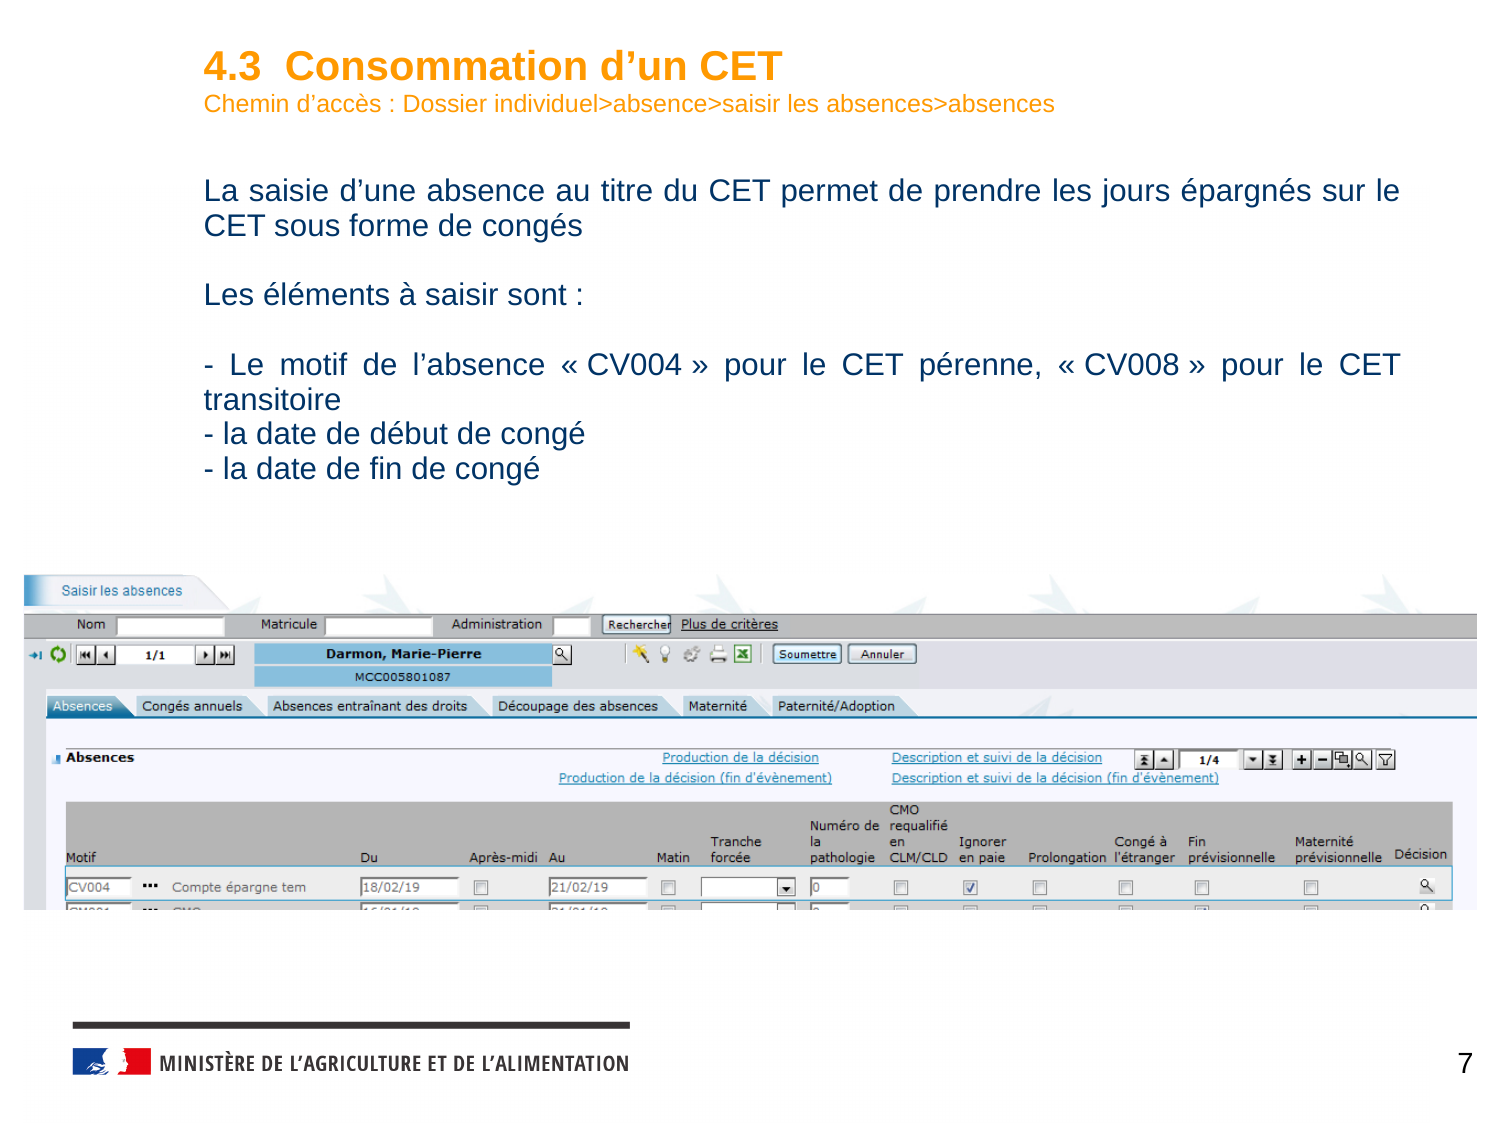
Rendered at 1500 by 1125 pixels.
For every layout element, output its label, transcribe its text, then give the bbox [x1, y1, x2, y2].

text_box 4.3 Consommation d’un CET Chemin d’accès : Dossier individuel>absence>saisir les absences>absences La saisie d’une absence au titre du CET permet de prendre les jours épargnés sur le CET sous forme de congés Les éléments à saisir sont : - Le motif de l’absence « CV004 » pour le CET pérenne, « CV008 » pour le CET transitoire - la date de début de congé - la date de fin de congé [188, 35, 1418, 574]
picture [23, 185, 1477, 1123]
